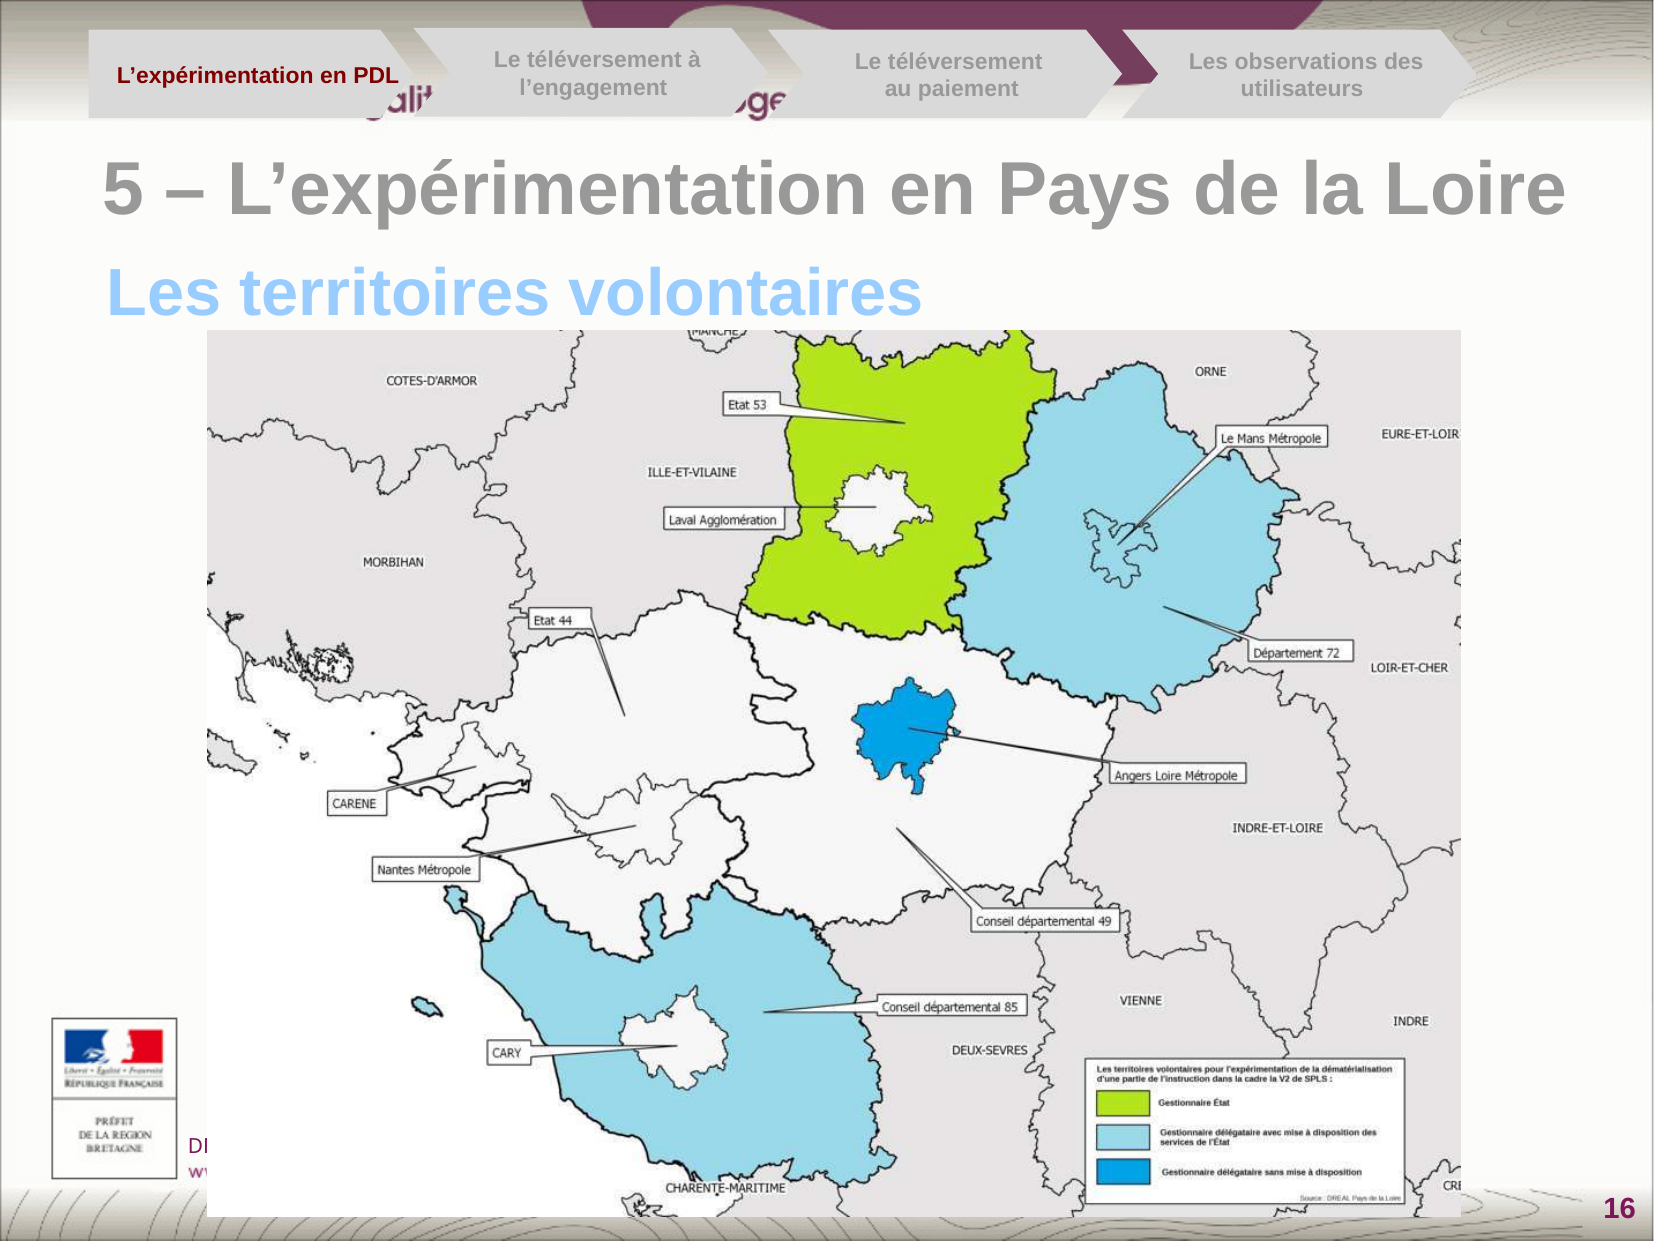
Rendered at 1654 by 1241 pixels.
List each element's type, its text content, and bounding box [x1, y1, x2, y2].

text_box Les observations des utilisateurs [1122, 29, 1477, 119]
title 5 – L’expérimentation en Pays de la Loire [91, 141, 1580, 237]
picture [0, 0, 1654, 1241]
list Les territoires volontaires [29, 255, 1359, 975]
text_box Le téléversement à l’engagement [413, 27, 768, 117]
text_box L’expérimentation en PDL [88, 29, 414, 119]
text_box Le téléversement au paiement [767, 29, 1123, 119]
